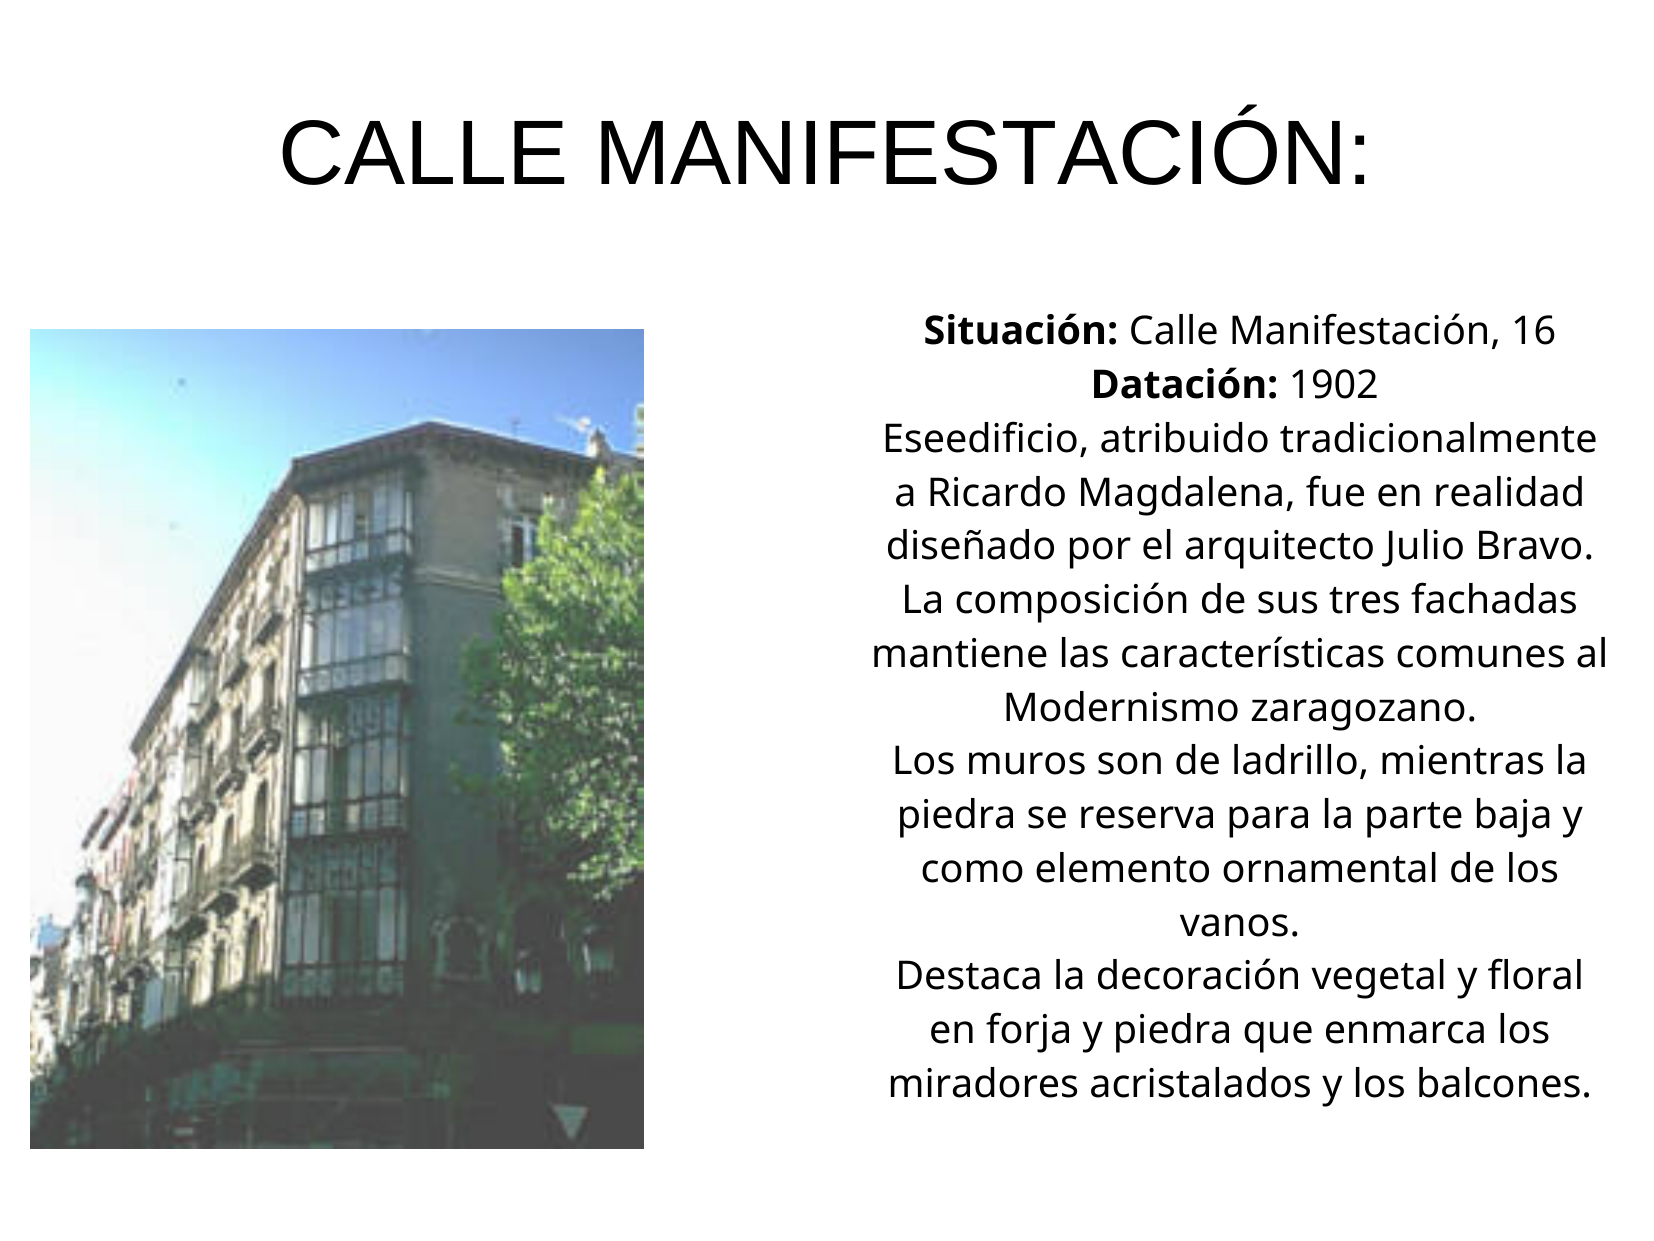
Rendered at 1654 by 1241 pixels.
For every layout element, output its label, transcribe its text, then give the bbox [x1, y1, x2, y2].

title CALLE MANIFESTACIÓN: [82, 49, 1571, 257]
picture [30, 329, 644, 1149]
text_box Situación: Calle Manifestación, 16 Datación: 1902 Eseedificio, atribuido tradicionalmente a Ricardo Magdalena, fue en realidad diseñado por el arquitecto Julio Bravo. La composición de sus tres fachadas mantiene las características comunes al Modernismo zaragozano. Los muros son de ladrillo, mientras la piedra se reserva para la parte baja y como elemento ornamental de los vanos. Destaca la decoración vegetal y floral en forja y piedra que enmarca los miradores acristalados y los balcones. [856, 295, 1625, 1152]
